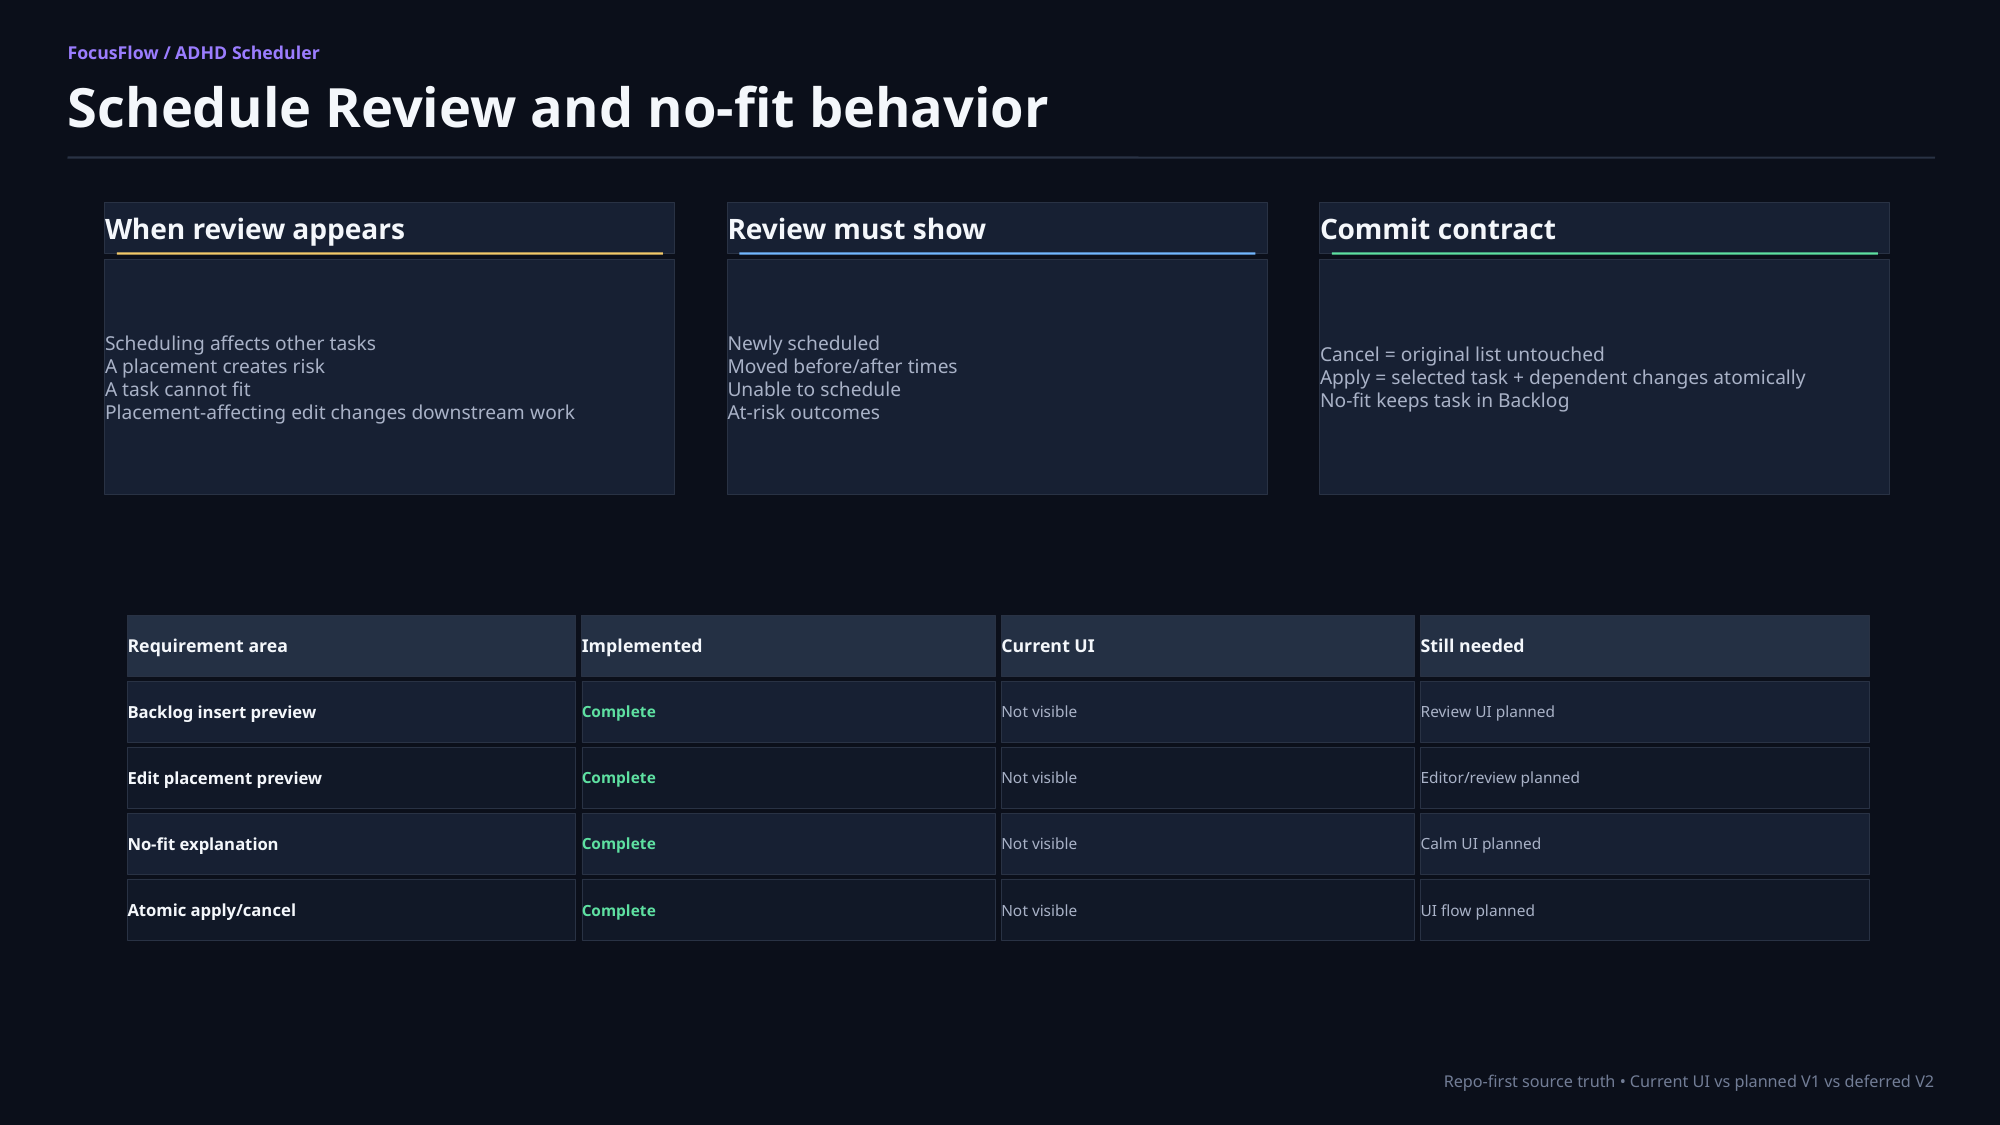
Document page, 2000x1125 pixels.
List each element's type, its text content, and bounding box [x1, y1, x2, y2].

text_box Edit placement preview [127, 746, 576, 809]
text_box Not visible [1001, 878, 1415, 941]
text_box UI flow planned [1420, 878, 1869, 941]
text_box Complete [581, 878, 996, 941]
text_box Complete [581, 813, 996, 875]
text_box No-fit explanation [127, 813, 576, 875]
text_box Implemented [581, 615, 996, 677]
text_box Current UI [1001, 615, 1415, 677]
text_box FocusFlow / ADHD Scheduler [67, 36, 923, 69]
text_box Review UI planned [1420, 681, 1869, 743]
text_box Schedule Review and no-fit behavior [67, 71, 1508, 140]
text_box Atomic apply/cancel [127, 878, 576, 941]
text_box Scheduling affects other tasks A placement creates risk A task cannot fit Placement-affecting edit changes downstream work [104, 259, 675, 495]
text_box Backlog insert preview [127, 681, 576, 743]
text_box Not visible [1001, 813, 1415, 875]
text_box Still needed [1420, 615, 1869, 677]
text_box When review appears [104, 202, 675, 254]
text_box Not visible [1001, 681, 1415, 743]
text_box Cancel = original list untouched Apply = selected task + dependent changes atomically No-fit keeps task in Backlog [1319, 259, 1890, 495]
text_box Newly scheduled Moved before/after times Unable to schedule At-risk outcomes [727, 259, 1268, 495]
text_box Requirement area [127, 615, 576, 677]
text_box Calm UI planned [1420, 813, 1869, 875]
text_box Complete [581, 681, 996, 743]
text_box Editor/review planned [1420, 746, 1869, 809]
text_box Repo-first source truth • Current UI vs planned V1 vs deferred V2 [1229, 1069, 1935, 1092]
text_box Review must show [727, 202, 1268, 254]
text_box Not visible [1001, 746, 1415, 809]
text_box Commit contract [1319, 202, 1890, 254]
text_box Complete [581, 746, 996, 809]
